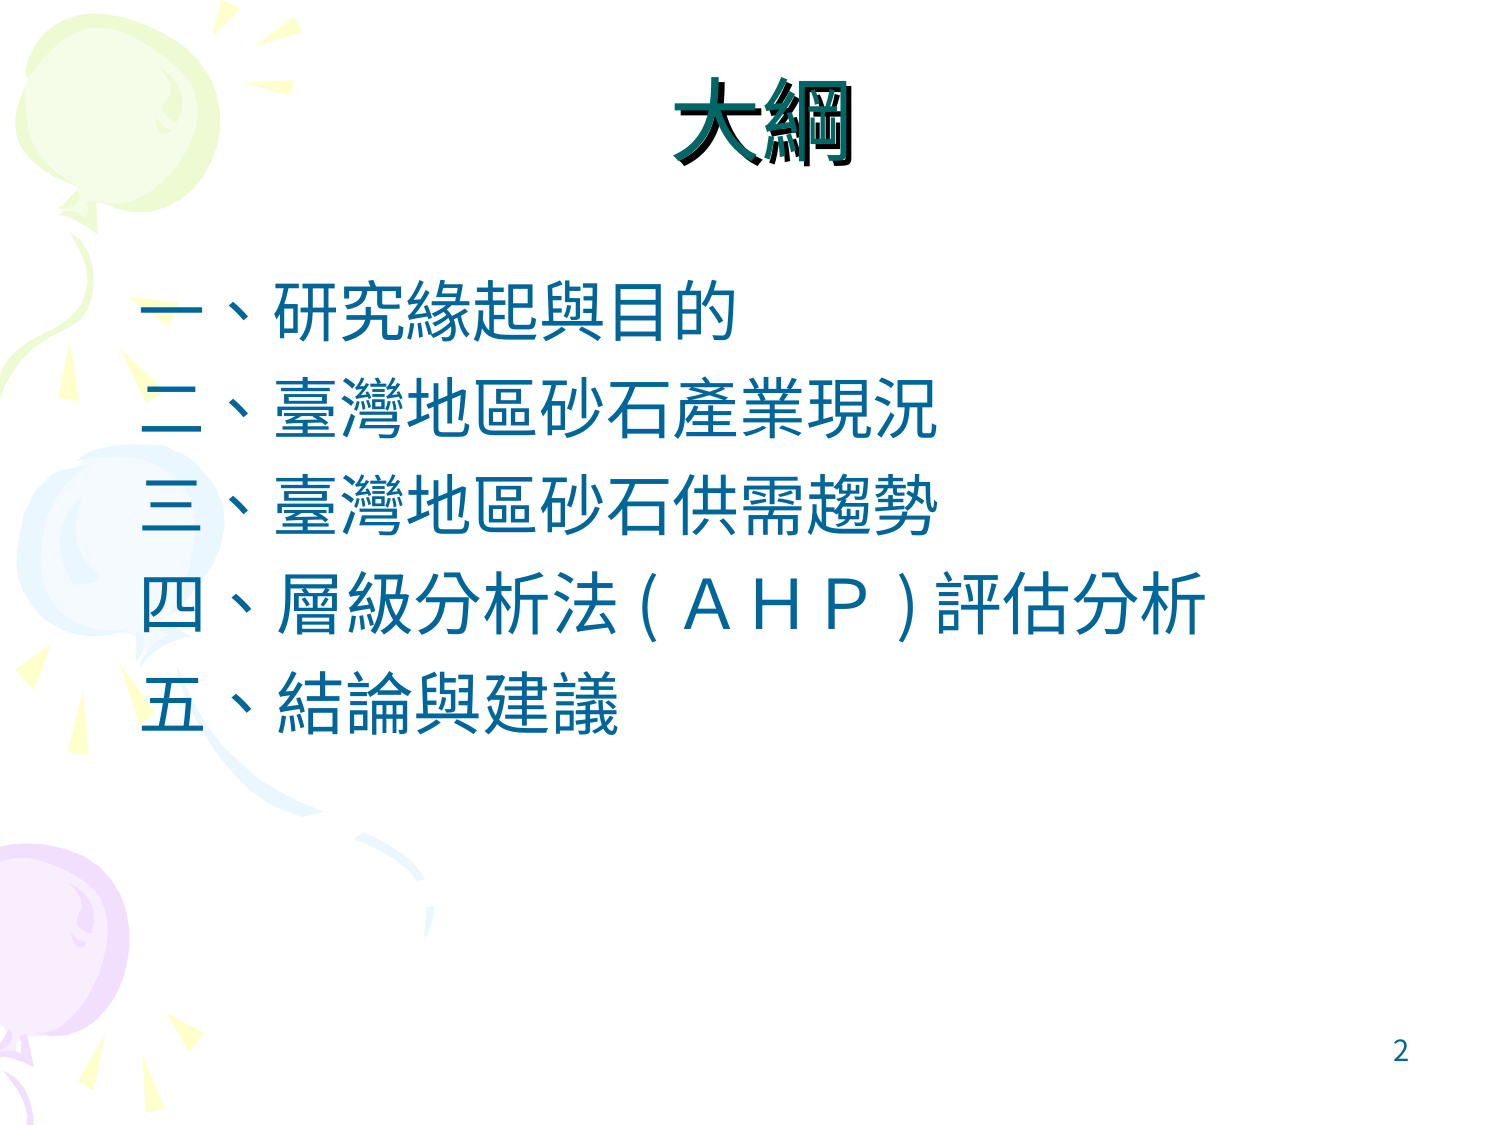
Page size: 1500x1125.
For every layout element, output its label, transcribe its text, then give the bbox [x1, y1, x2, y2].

title 大綱 [98, 16, 1426, 233]
text_box <編號> [1074, 1024, 1426, 1100]
list 一、研究緣起與目的 二、臺灣地區砂石產業現況 三、臺灣地區砂石供需趨勢 四、層級分析法(ＡＨＰ)評估分析 五、結論與建議 [123, 262, 1425, 994]
